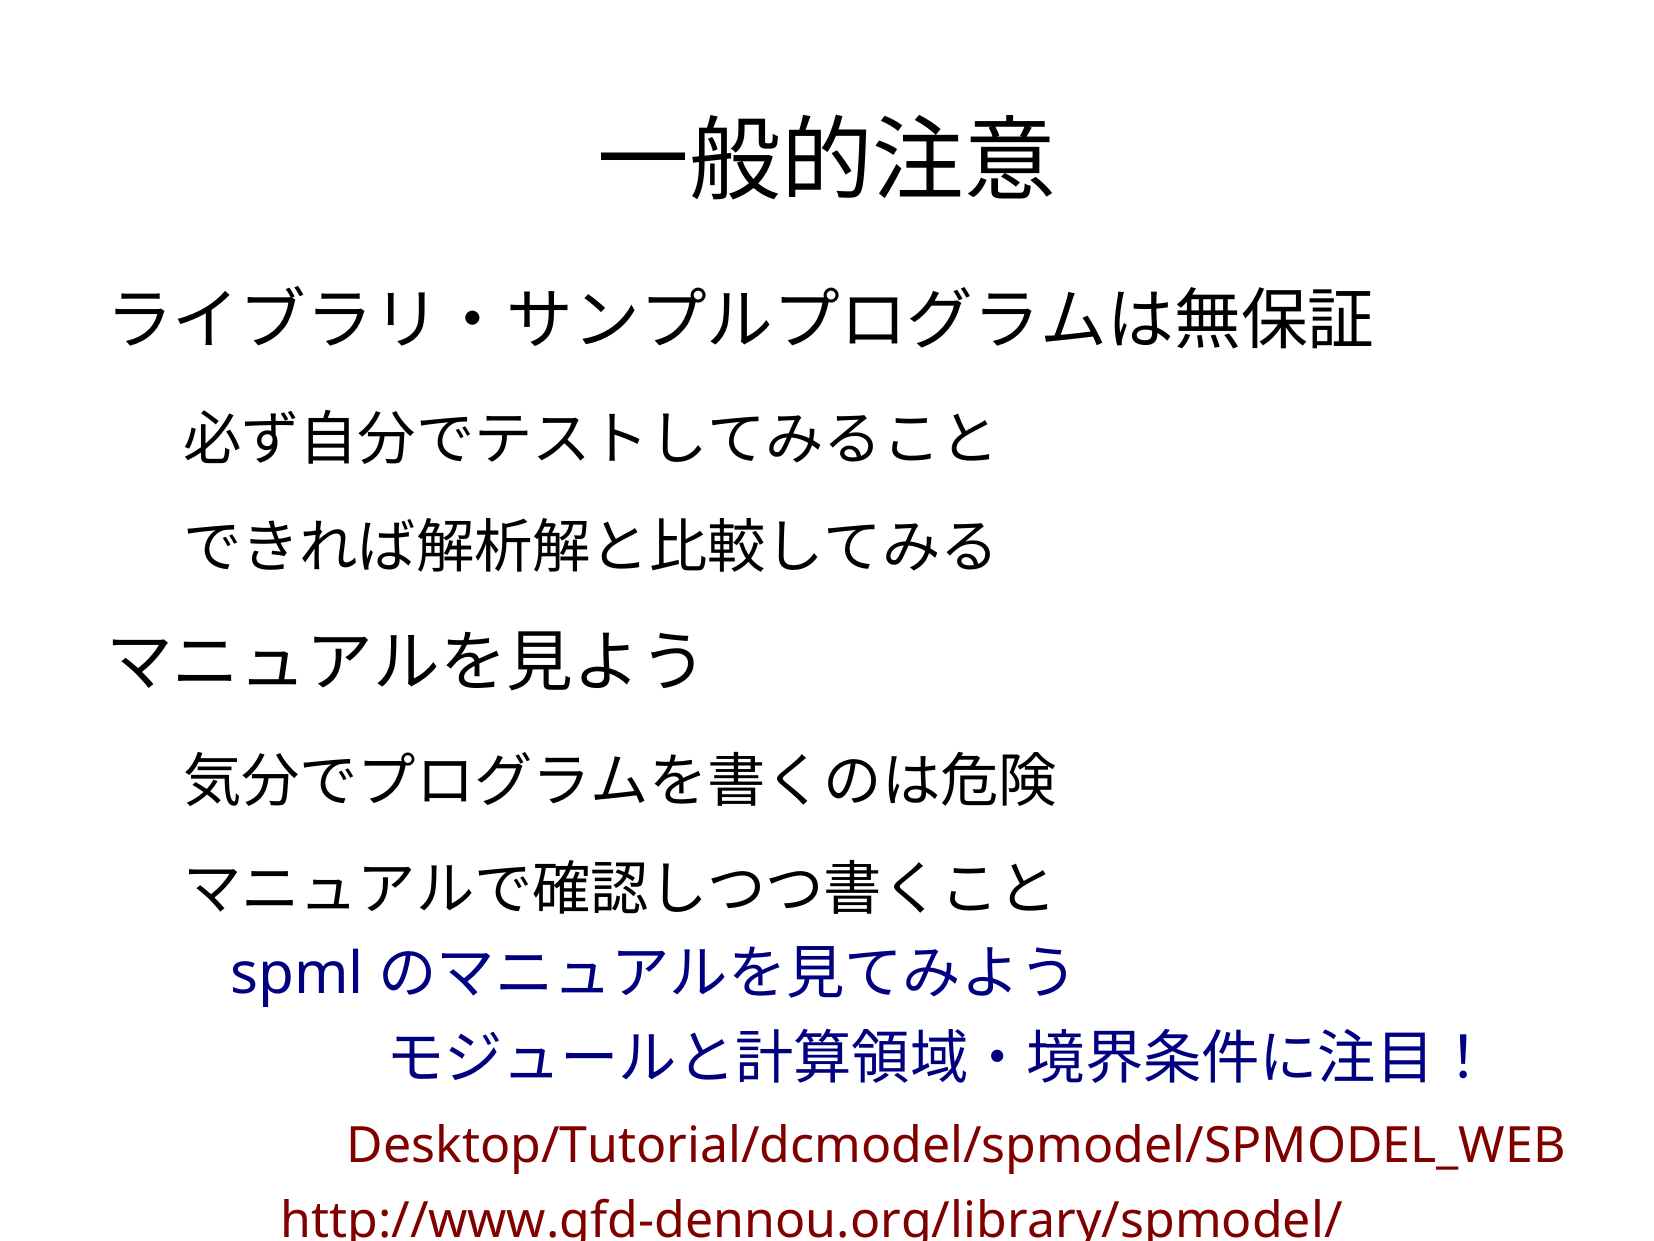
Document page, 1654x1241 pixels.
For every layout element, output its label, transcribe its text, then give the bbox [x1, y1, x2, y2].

list ライブラリ・サンプルプログラムは無保証 必ず自分でテストしてみること できれば解析解と比較してみる マニュアルを見よう 気分でプログラムを書くのは危険 マニュアルで確認しつつ書くこと spml のマニュアルを見てみよう モジュールと計算領域・境界条件に注目！ Desktop/Tutorial/dcmodel/spmodel/SPMODEL_WEB http://www.gfd-dennou.org/library/spmodel/ できればソースも見てみよう [88, 265, 1577, 1174]
title 一般的注意 [82, 56, 1571, 250]
